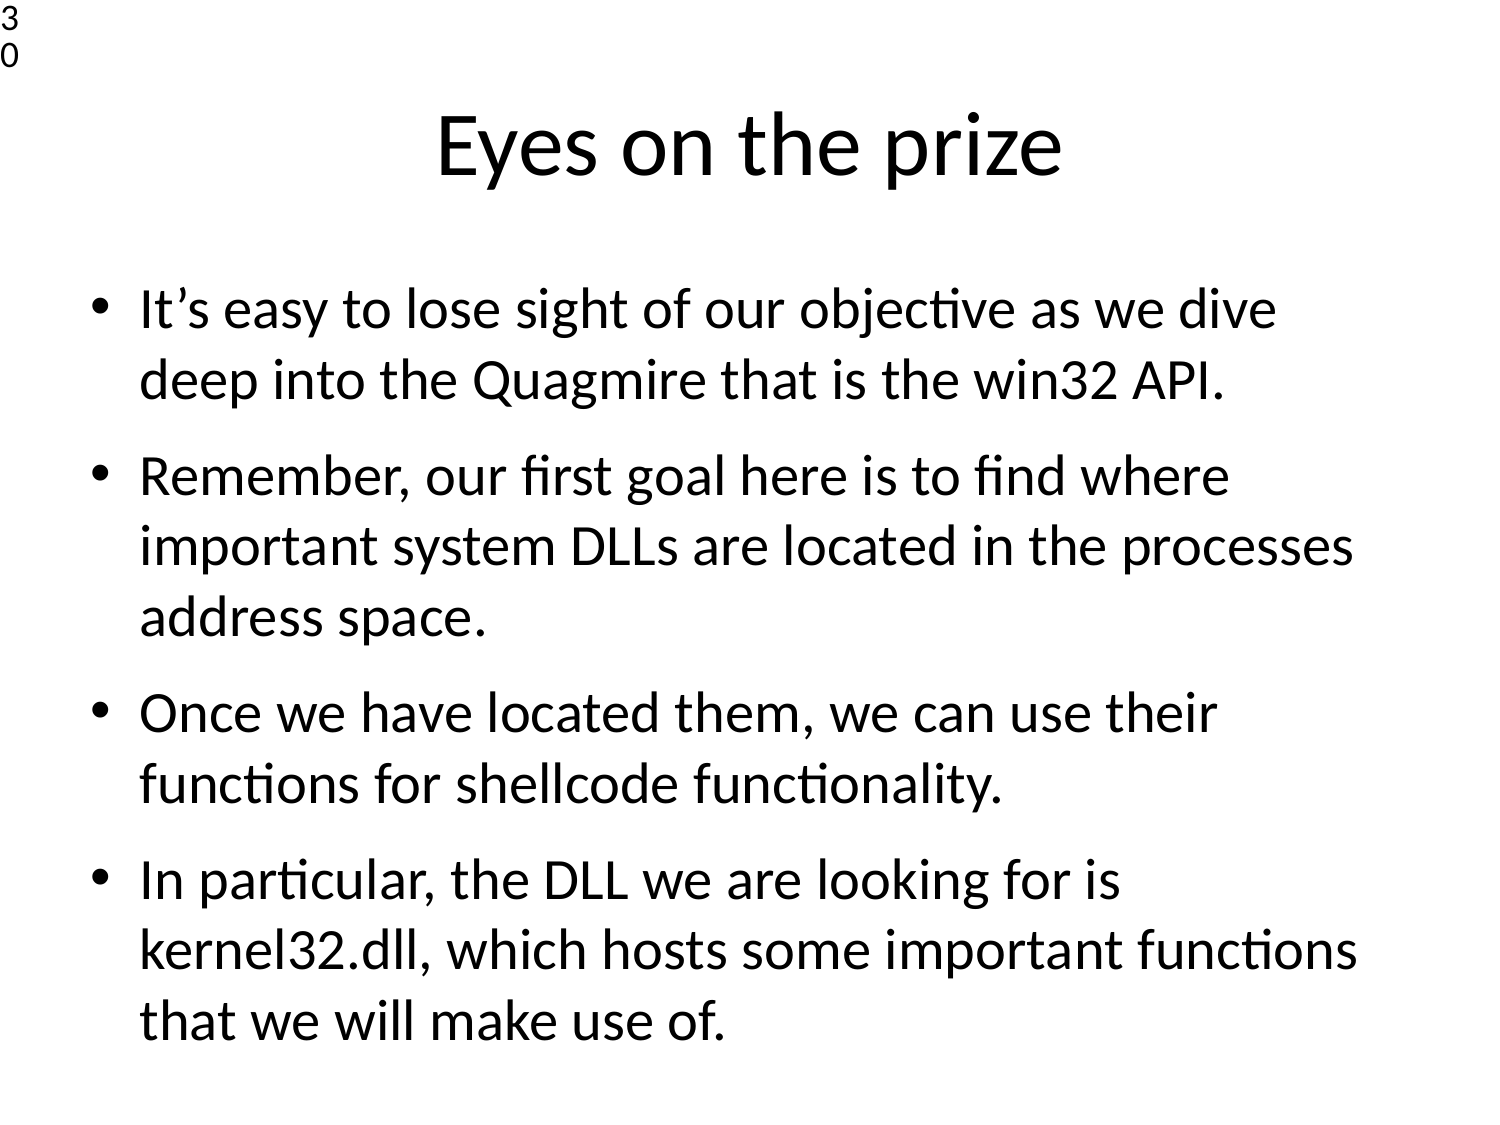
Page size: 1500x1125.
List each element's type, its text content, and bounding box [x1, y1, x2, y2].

list It’s easy to lose sight of our objective as we dive deep into the Quagmire that is the win32 API. Remember, our first goal here is to find where important system DLLs are located in the processes address space. Once we have located them, we can use their functions for shellcode functionality. In particular, the DLL we are looking for is kernel32.dll, which hosts some important functions that we will make use of. [75, 262, 1425, 1063]
title Eyes on the prize [75, 45, 1425, 233]
